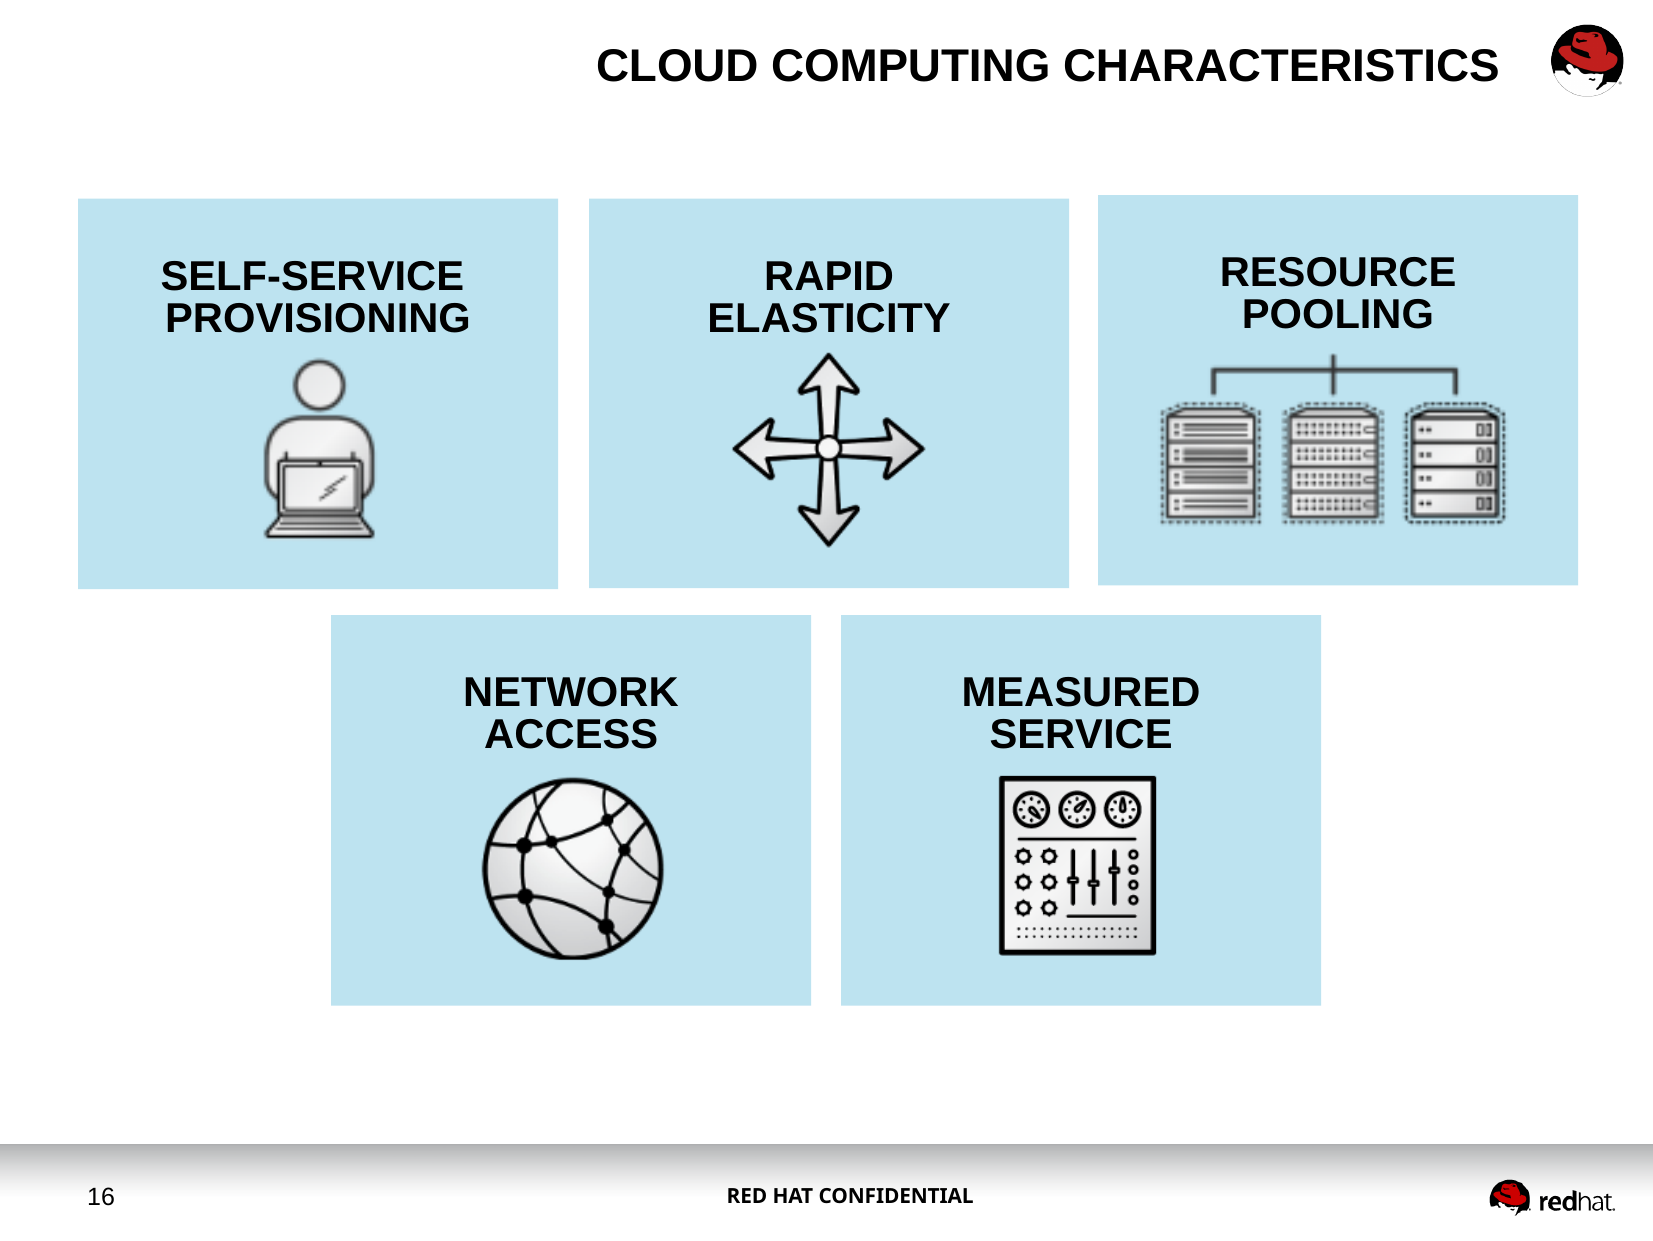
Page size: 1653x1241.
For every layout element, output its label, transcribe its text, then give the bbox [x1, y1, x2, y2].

picture [244, 343, 396, 557]
picture [1146, 353, 1519, 540]
picture [1551, 24, 1624, 97]
text_box NETWORK ACCESS [331, 615, 812, 1006]
picture [672, 325, 985, 576]
text_box RESOURCE POOLING [1098, 195, 1579, 586]
text_box SELF-SERVICE PROVISIONING [78, 198, 559, 590]
text_box RAPID ELASTICITY [589, 198, 1070, 589]
picture [418, 742, 731, 993]
picture [0, 1144, 1653, 1241]
title CLOUD COMPUTING CHARACTERISTICS [75, 37, 1501, 94]
text_box MEASURED SERVICE [841, 615, 1322, 1006]
picture [974, 751, 1186, 981]
